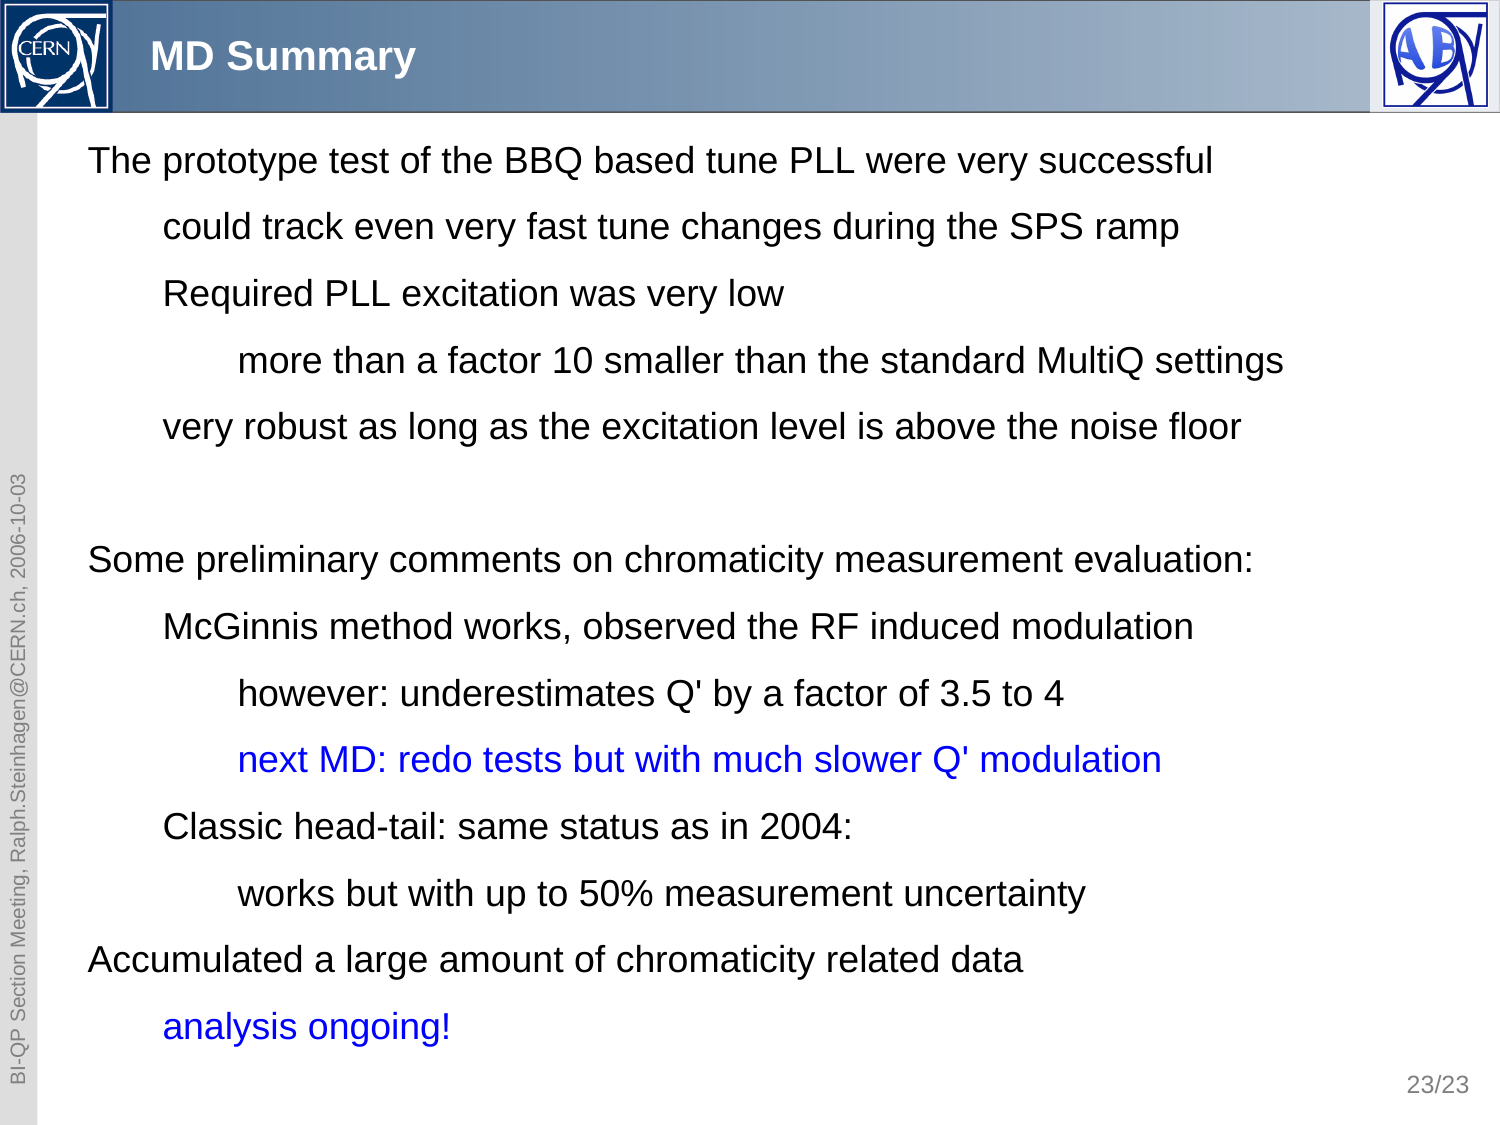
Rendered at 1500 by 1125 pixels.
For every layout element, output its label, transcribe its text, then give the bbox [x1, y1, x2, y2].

picture [0, 0, 113, 113]
picture [1382, 1, 1489, 108]
list The prototype test of the BBQ based tune PLL were very successful could track even very fast tune changes during the SPS ramp Required PLL excitation was very low more than a factor 10 smaller than the standard MultiQ settings very robust as long as the excitation level is above the noise floor Some preliminary comments on chromaticity measurement evaluation: McGinnis method works, observed the RF induced modulation however: underestimates Q' by a factor of 3.5 to 4 next MD: redo tests but with much slower Q' modulation Classic head-tail: same status as in 2004: works but with up to 50% measurement uncertainty Accumulated a large amount of chromaticity related data analysis ongoing! [87, 137, 1438, 1048]
title MD Summary [150, 0, 1201, 113]
